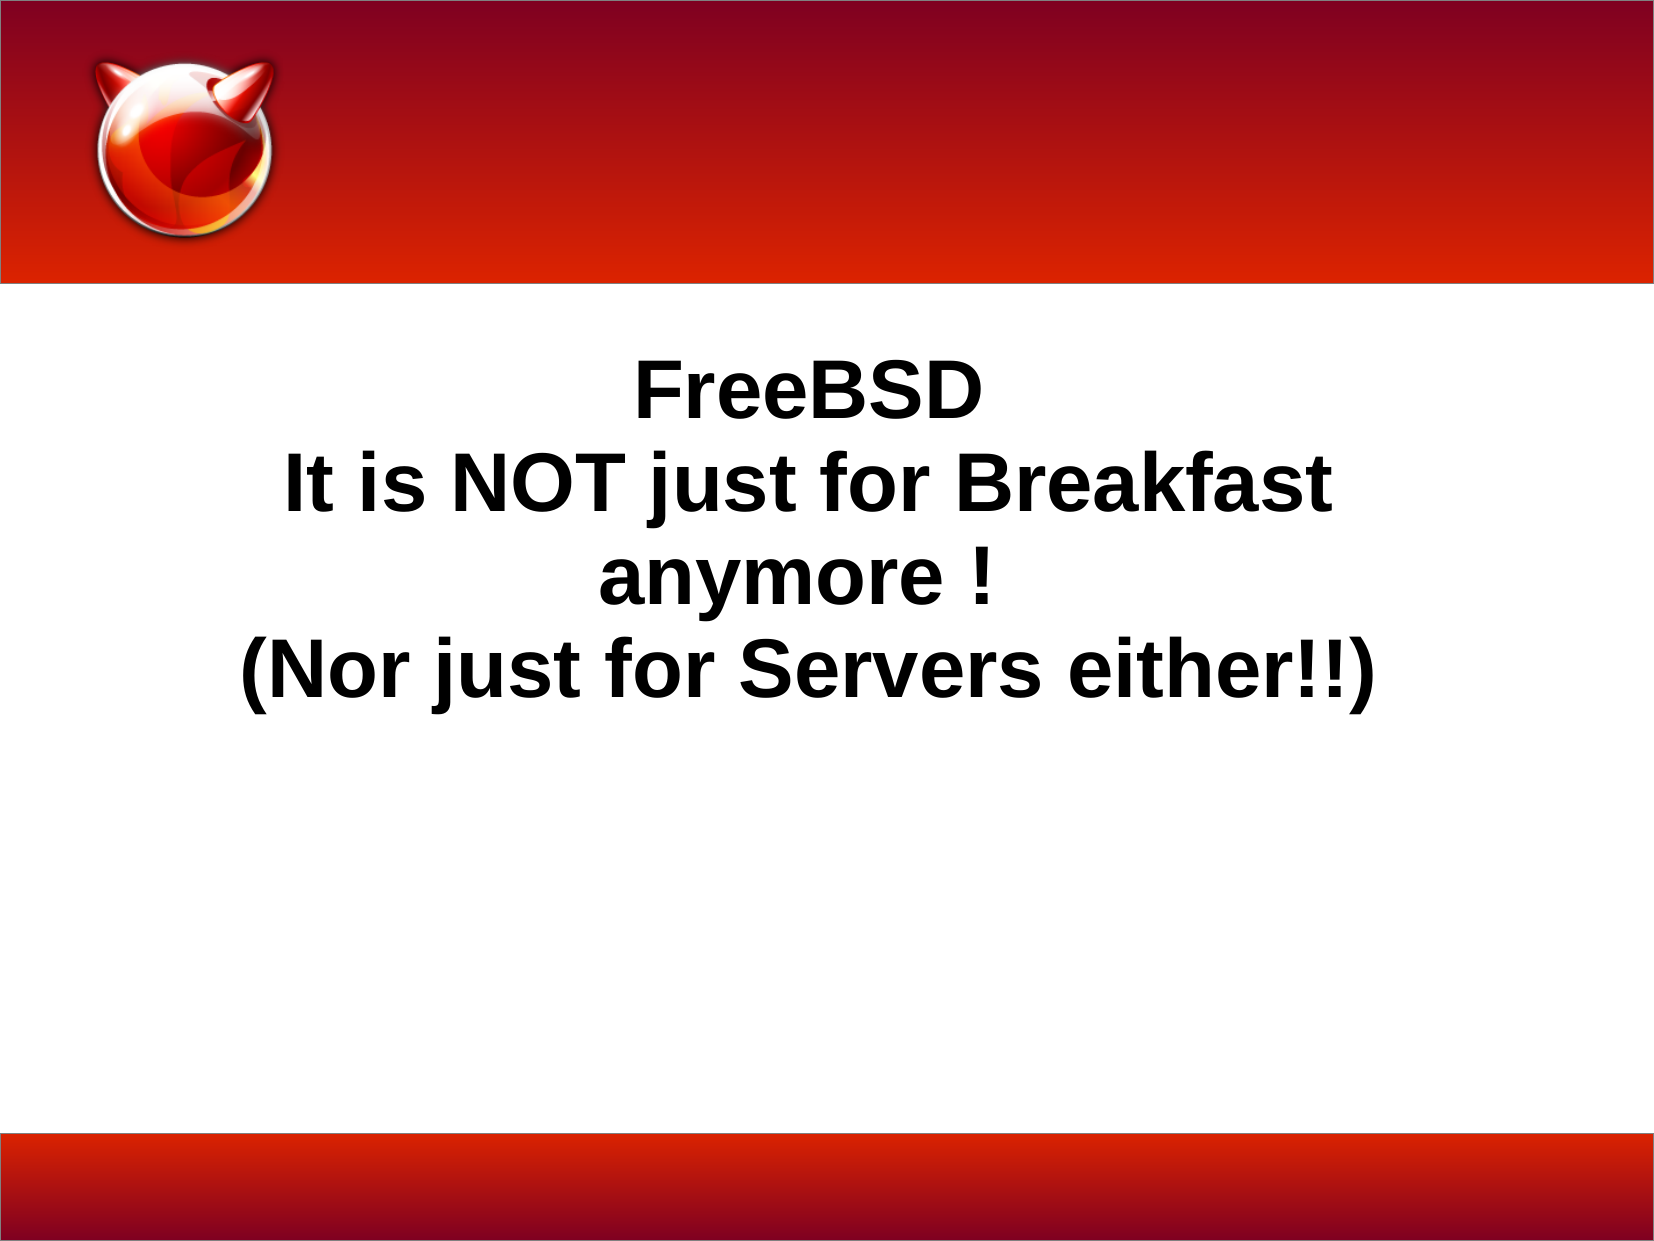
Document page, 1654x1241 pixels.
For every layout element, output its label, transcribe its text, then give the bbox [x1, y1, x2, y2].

subtitle FreeBSD It is NOT just for Breakfast anymore ! (Nor just for Servers either!!) [82, 49, 1536, 1010]
